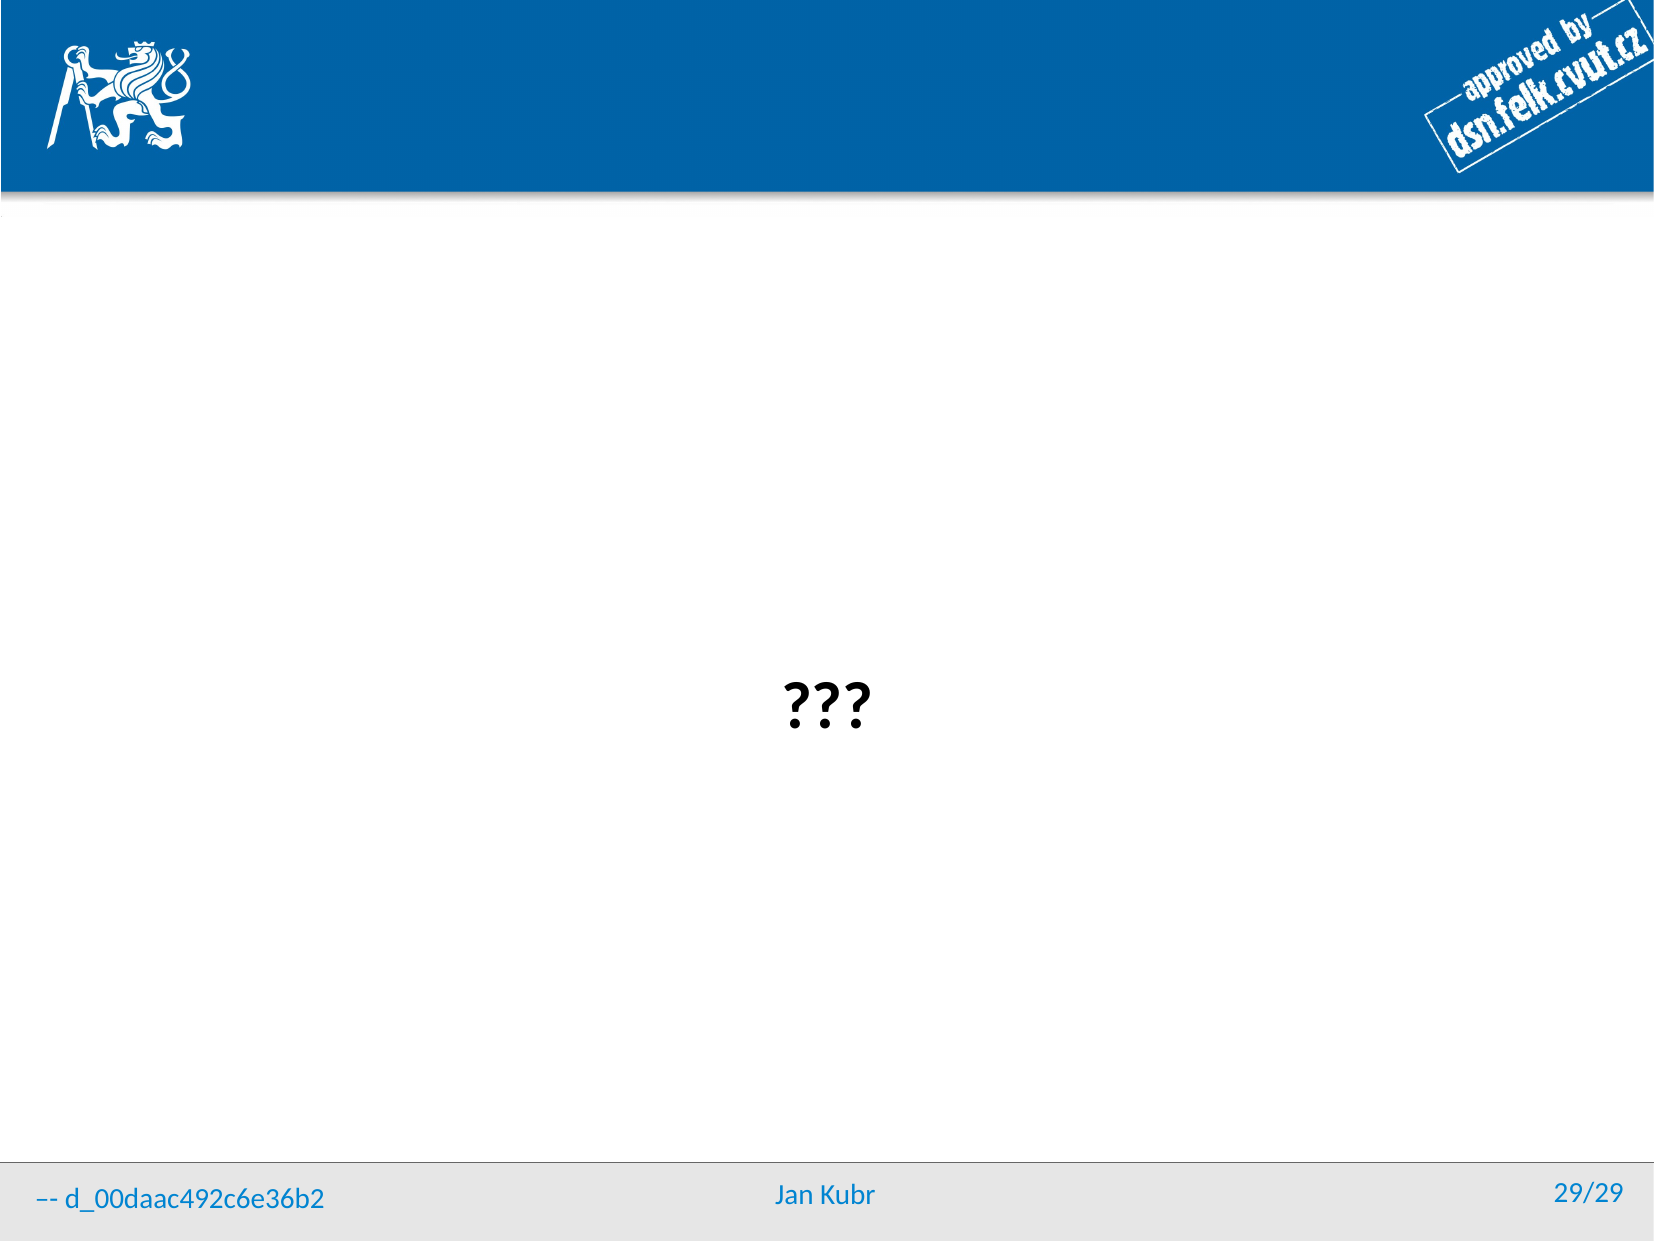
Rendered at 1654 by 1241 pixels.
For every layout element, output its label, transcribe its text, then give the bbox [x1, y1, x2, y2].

picture [1, 0, 1654, 217]
text_box ??? [121, 305, 1534, 1118]
